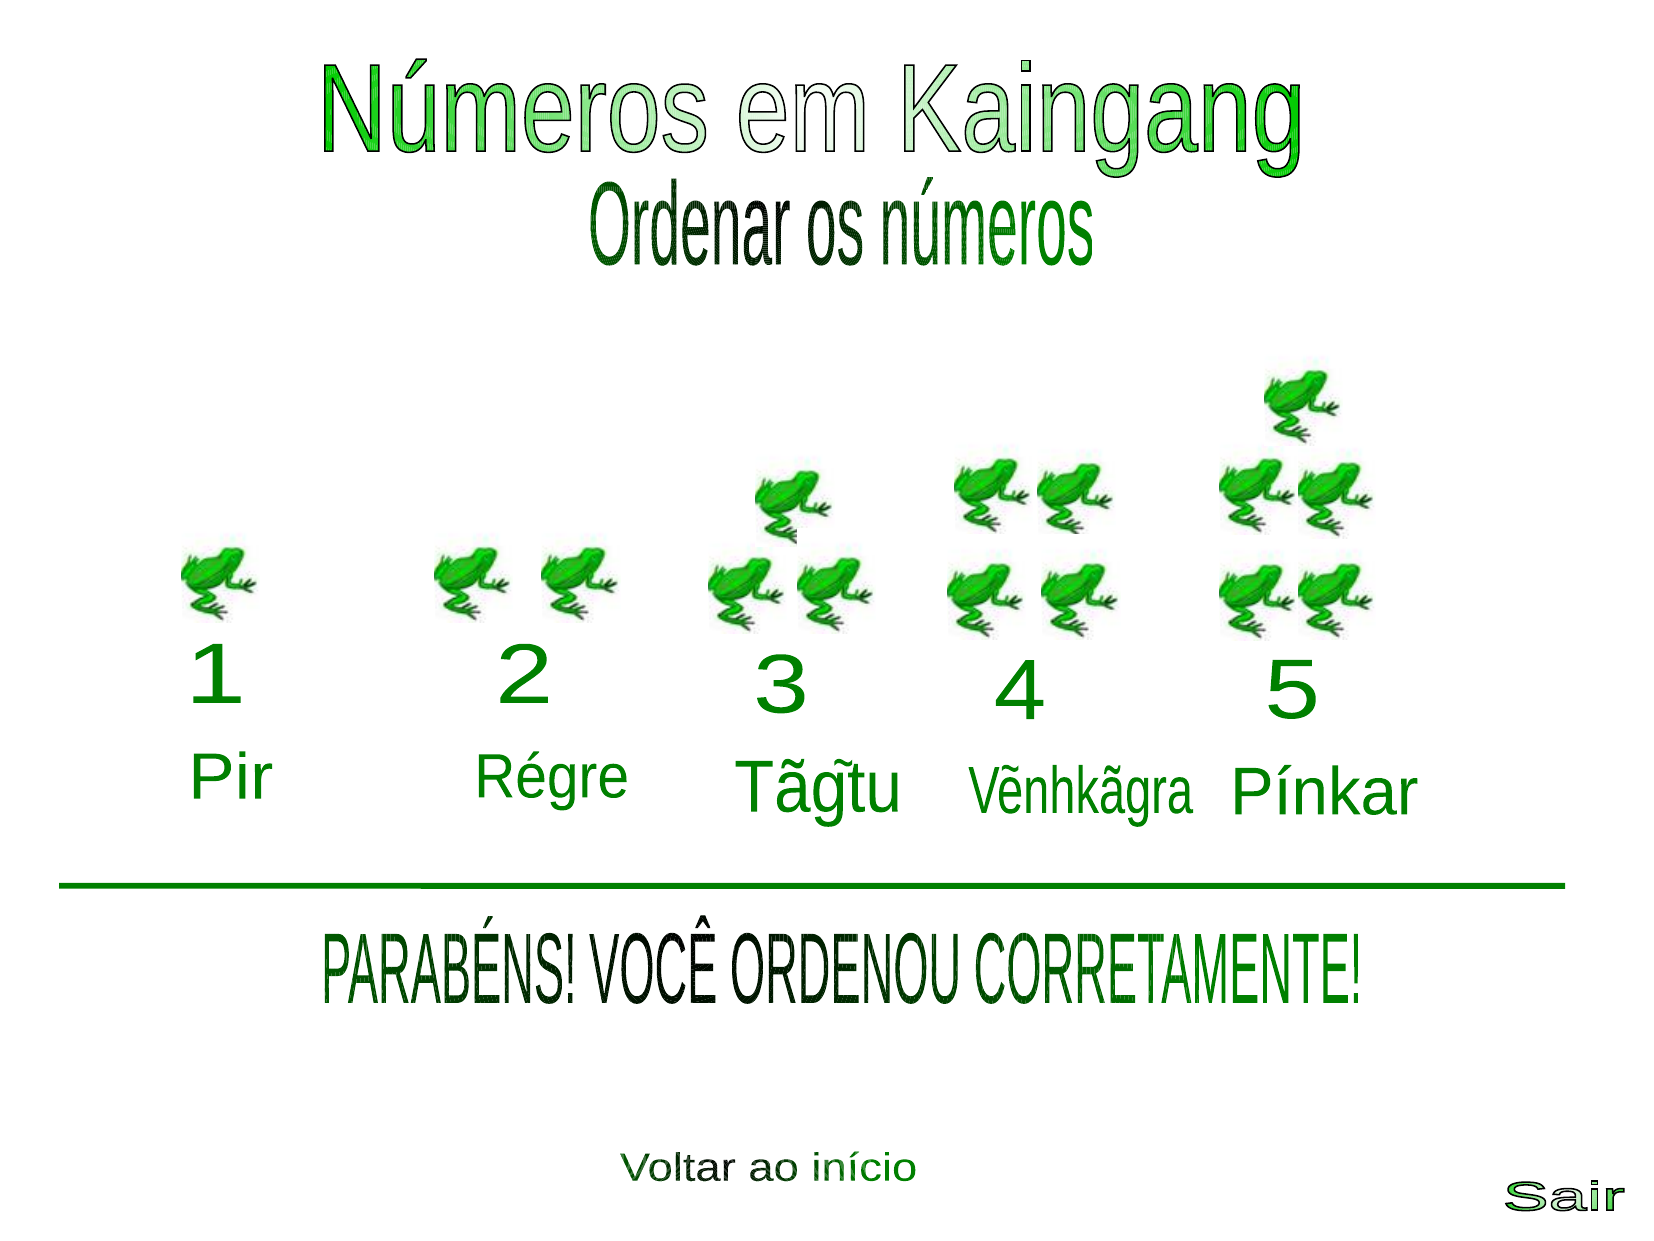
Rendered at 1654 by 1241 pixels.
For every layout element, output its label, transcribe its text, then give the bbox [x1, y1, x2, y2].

text_box Venhkãgra [1168, 777, 1194, 814]
text_box Régre [582, 763, 597, 798]
text_box PARABÉNS! VOCÊ ORDENOU CORRETAMENTE! [504, 934, 531, 1003]
text_box Pir [193, 753, 231, 799]
text_box Tãgtu [848, 763, 865, 813]
text_box Ordenar os números [913, 201, 938, 266]
text_box Ordenar os números [714, 200, 738, 265]
text_box Ordenar os números [989, 200, 1016, 266]
text_box Pínkar [1235, 767, 1271, 815]
text_box Ordenar os números [651, 178, 677, 266]
text_box Voltar ao início [683, 1155, 696, 1182]
text_box PARABÉNS! VOCÊ ORDENOU CORRETAMENTE! [410, 934, 441, 1003]
text_box Voltar ao início [750, 1159, 774, 1182]
text_box Tãgtu [781, 758, 805, 769]
text_box Pínkar [1363, 778, 1397, 815]
text_box Ordenar os números [775, 200, 790, 265]
picture [947, 429, 1033, 640]
text_box PARABÉNS! VOCÊ ORDENOU CORRETAMENTE! [589, 934, 620, 1003]
text_box 4 [995, 660, 1044, 720]
text_box Sair [1606, 1188, 1624, 1211]
text_box PARABÉNS! VOCÊ ORDENOU CORRETAMENTE! [732, 932, 763, 1004]
picture [708, 441, 876, 634]
text_box Voltar ao início [649, 1159, 671, 1182]
text_box Pínkar [1332, 765, 1361, 815]
text_box PARABÉNS! VOCÊ ORDENOU CORRETAMENTE! [656, 932, 686, 1004]
text_box PARABÉNS! VOCÊ ORDENOU CORRETAMENTE! [768, 933, 796, 1003]
text_box Venhkãgra [999, 777, 1022, 814]
text_box Venhkãgra [1078, 764, 1100, 813]
text_box PARABÉNS! VOCÊ ORDENOU CORRETAMENTE! [535, 932, 562, 1004]
text_box Pir [254, 763, 273, 799]
text_box Ordenar os números [590, 181, 629, 266]
text_box PARABÉNS! VOCÊ ORDENOU CORRETAMENTE! [895, 932, 927, 1004]
text_box Ordenar os números [743, 200, 773, 266]
text_box Pínkar [1296, 778, 1324, 815]
text_box ~ [1001, 764, 1019, 772]
text_box PARABÉNS! VOCÊ ORDENOU CORRETAMENTE! [1110, 933, 1136, 1003]
text_box Tãgtu [869, 772, 898, 813]
text_box Voltar ao início [620, 1153, 650, 1181]
text_box PARABÉNS! VOCÊ ORDENOU CORRETAMENTE! [1138, 933, 1164, 1003]
text_box Sair [1505, 1182, 1546, 1211]
text_box Ordenar os números [682, 200, 709, 266]
picture [434, 518, 513, 623]
text_box Sair [1551, 1188, 1587, 1211]
text_box PARABÉNS! VOCÊ ORDENOU CORRETAMENTE! [690, 933, 716, 1003]
text_box PARABÉNS! VOCÊ ORDENOU CORRETAMENTE! [1232, 933, 1258, 1003]
text_box PARABÉNS! VOCÊ ORDENOU CORRETAMENTE! [1008, 932, 1040, 1004]
text_box Venhkãgra [1100, 777, 1126, 814]
picture [1219, 341, 1376, 641]
text_box Ordenar os números [1021, 200, 1036, 265]
text_box PARABÉNS! VOCÊ ORDENOU CORRETAMENTE! [474, 933, 500, 1003]
picture [1037, 434, 1121, 640]
text_box PARABÉNS! VOCÊ ORDENOU CORRETAMENTE! [834, 933, 859, 1003]
picture [181, 518, 260, 623]
text_box Venhkãgra [1052, 764, 1073, 813]
text_box 1 [193, 643, 241, 703]
text_box PARABÉNS! VOCÊ ORDENOU CORRETAMENTE! [1293, 933, 1319, 1003]
text_box Tãgtu [776, 772, 811, 813]
text_box Ordenar os números [944, 200, 984, 265]
text_box ~ [834, 758, 853, 767]
text_box Régre [517, 763, 545, 798]
text_box PARABÉNS! VOCÊ ORDENOU CORRETAMENTE! [801, 933, 829, 1003]
text_box Venhkãgra [1026, 777, 1047, 813]
text_box Voltar ao início [697, 1159, 721, 1182]
text_box PARABÉNS! VOCÊ ORDENOU CORRETAMENTE! [1161, 934, 1192, 1003]
text_box Tãgtu [813, 772, 843, 827]
text_box Pínkar [1279, 778, 1286, 815]
text_box 2 [500, 643, 548, 703]
text_box Ordenar os números [634, 200, 649, 265]
text_box PARABÉNS! VOCÊ ORDENOU CORRETAMENTE! [1323, 933, 1348, 1003]
text_box Voltar ao início [824, 1159, 844, 1181]
text_box PARABÉNS! VOCÊ ORDENOU CORRETAMENTE! [1045, 933, 1073, 1003]
text_box PARABÉNS! VOCÊ ORDENOU CORRETAMENTE! [1077, 933, 1105, 1003]
text_box PARABÉNS! VOCÊ ORDENOU CORRETAMENTE! [931, 933, 958, 1004]
text_box Pir [239, 764, 246, 799]
text_box PARABÉNS! VOCÊ ORDENOU CORRETAMENTE! [347, 934, 378, 1003]
text_box PARABÉNS! VOCÊ ORDENOU CORRETAMENTE! [1263, 934, 1289, 1003]
text_box Ordenar os números [808, 200, 835, 266]
text_box Régre [478, 754, 513, 798]
text_box Régre [549, 763, 575, 811]
text_box 5 [1268, 659, 1316, 719]
text_box Pínkar [1277, 764, 1292, 775]
text_box PARABÉNS! VOCÊ ORDENOU CORRETAMENTE! [1195, 934, 1226, 1003]
text_box PARABÉNS! VOCÊ ORDENOU CORRETAMENTE! [864, 934, 890, 1003]
picture [541, 518, 621, 623]
text_box Pínkar [1401, 778, 1418, 815]
text_box Venhkãgra [1154, 777, 1167, 813]
text_box Voltar ao início [893, 1159, 916, 1182]
text_box Sair [1591, 1188, 1598, 1211]
text_box PARABÉNS! VOCÊ ORDENOU CORRETAMENTE! [444, 933, 469, 1003]
text_box 3 [757, 654, 805, 714]
text_box Venhkãgra [968, 767, 1000, 813]
text_box Tãgtu [735, 760, 773, 812]
text_box Régre [599, 763, 627, 798]
text_box Régre [527, 751, 540, 761]
text_box PARABÉNS! VOCÊ ORDENOU CORRETAMENTE! [381, 933, 409, 1003]
text_box Ordenar os números [1038, 200, 1065, 266]
text_box Voltar ao início [861, 1159, 881, 1182]
text_box PARABÉNS! VOCÊ ORDENOU CORRETAMENTE! [975, 932, 1005, 1004]
text_box Voltar ao início [775, 1159, 797, 1182]
text_box Ordenar os números [1068, 200, 1093, 266]
text_box PARABÉNS! VOCÊ ORDENOU CORRETAMENTE! [324, 933, 349, 1003]
text_box Ordenar os números [883, 200, 907, 265]
text_box Venhkãgra [1127, 777, 1149, 827]
text_box PARABÉNS! VOCÊ ORDENOU CORRETAMENTE! [621, 932, 653, 1004]
text_box Ordenar os números [838, 200, 863, 266]
